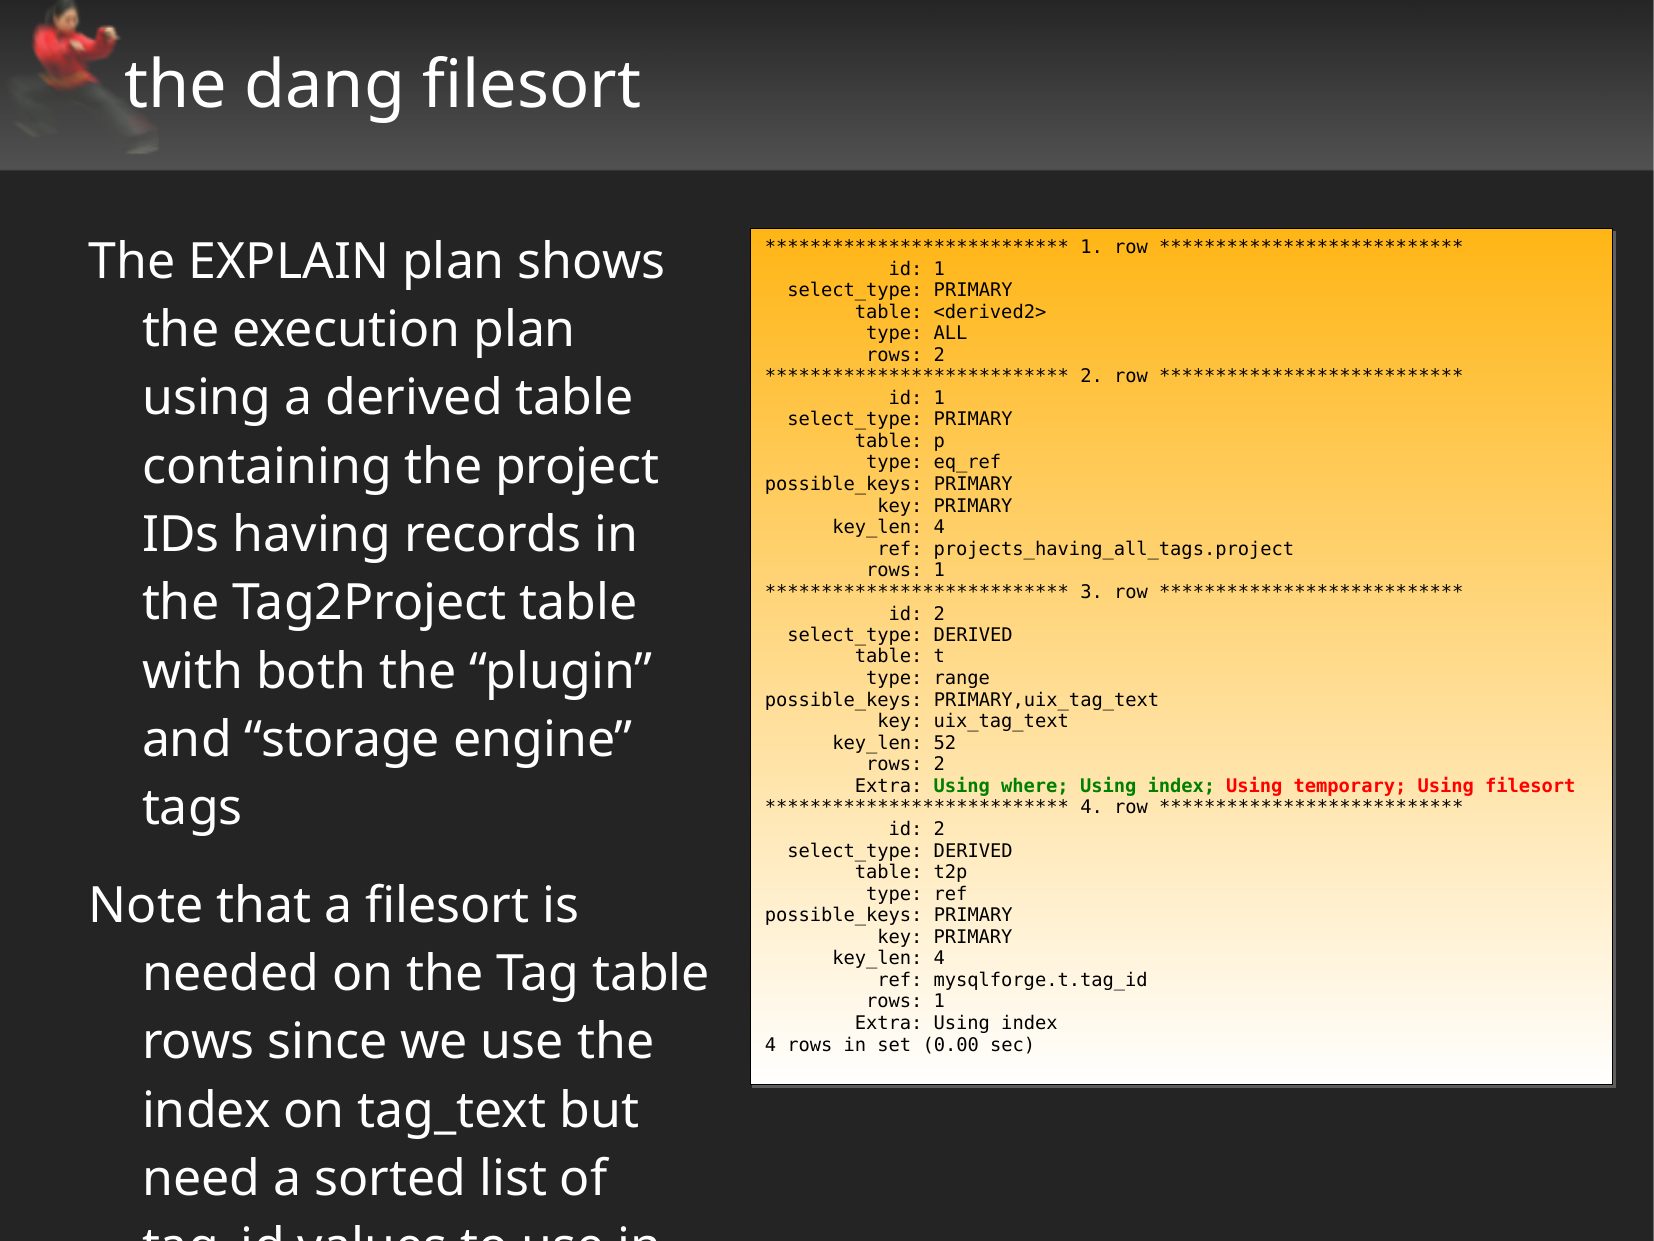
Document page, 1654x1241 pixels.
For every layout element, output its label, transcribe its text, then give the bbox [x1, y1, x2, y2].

list The EXPLAIN plan shows the execution plan using a derived table containing the project IDs having records in the Tag2Project table with both the “plugin” and “storage engine” tags Note that a filesort is needed on the Tag table rows since we use the index on tag_text but need a sorted list of tag_id values to use in the join [71, 225, 713, 1163]
text_box *************************** 1. row *************************** id: 1 select_type: PRIMARY table: <derived2> type: ALL rows: 2 *************************** 2. row *************************** id: 1 select_type: PRIMARY table: p type: eq_ref possible_keys: PRIMARY key: PRIMARY key_len: 4 ref: projects_having_all_tags.project rows: 1 *************************** 3. row *************************** id: 2 select_type: DERIVED table: t type: range possible_keys: PRIMARY,uix_tag_text key: uix_tag_text key_len: 52 rows: 2 Extra: Using where; Using index; Using temporary; Using filesort *************************** 4. row *************************** id: 2 select_type: DERIVED table: t2p type: ref possible_keys: PRIMARY key: PRIMARY key_len: 4 ref: mysqlforge.t.tag_id rows: 1 Extra: Using index 4 rows in set (0.00 sec) [750, 228, 1613, 1085]
picture [0, 0, 1654, 1241]
title the dang filesort [124, 39, 1625, 125]
